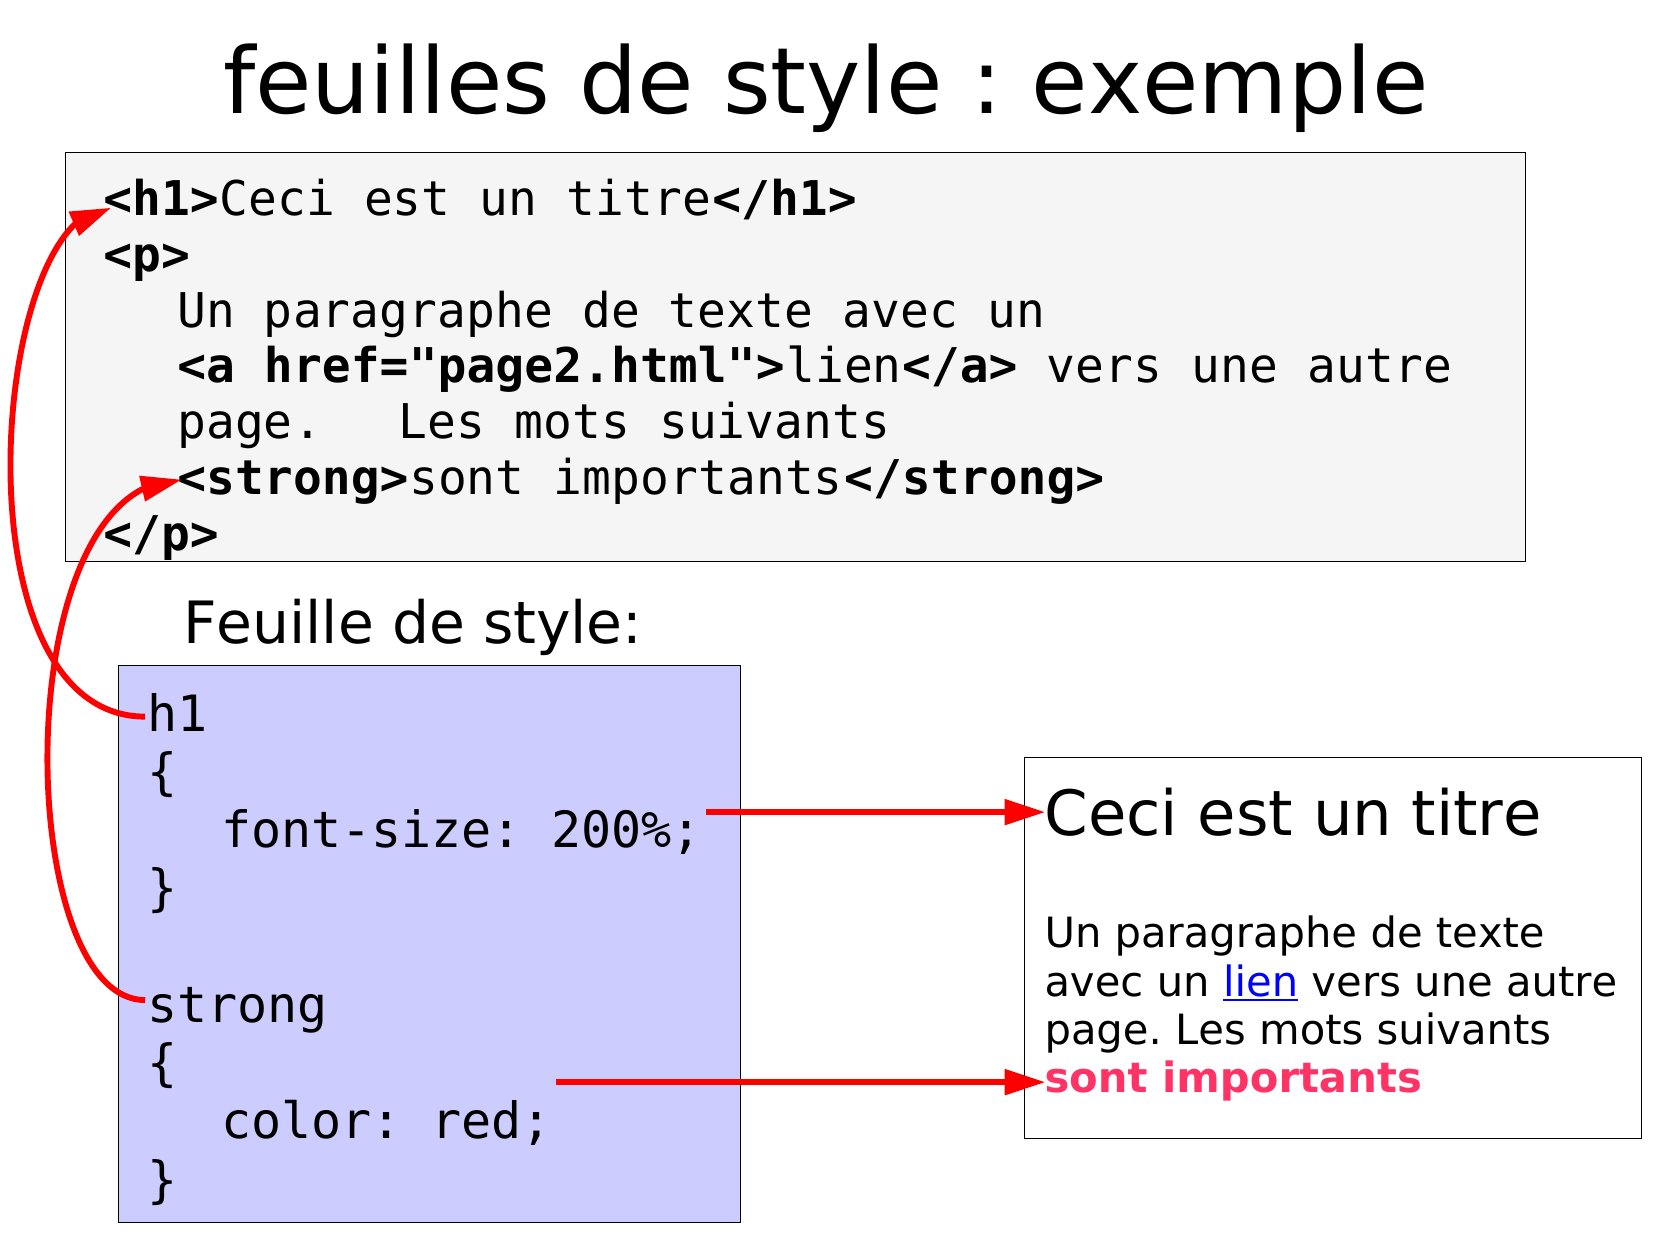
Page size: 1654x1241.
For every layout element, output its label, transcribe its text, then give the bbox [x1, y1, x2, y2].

text_box Feuille de style: [183, 589, 597, 658]
text_box h1 { font-size: 200%; } strong { color: red; } [147, 684, 702, 1209]
text_box [118, 665, 741, 1223]
title feuilles de style : exemple [136, 17, 1518, 143]
text_box [65, 152, 1526, 562]
text_box <h1>Ceci est un titre</h1> <p> Un paragraphe de texte avec un <a href="page2.html">lien</a> vers une autre page. Les mots suivants <strong>sont importants</strong> </p> [29, 170, 1454, 562]
text_box Ceci est un titre Un paragraphe de texte avec un lien vers une autre page. Les mots suivants sont importants [1044, 777, 1642, 1116]
